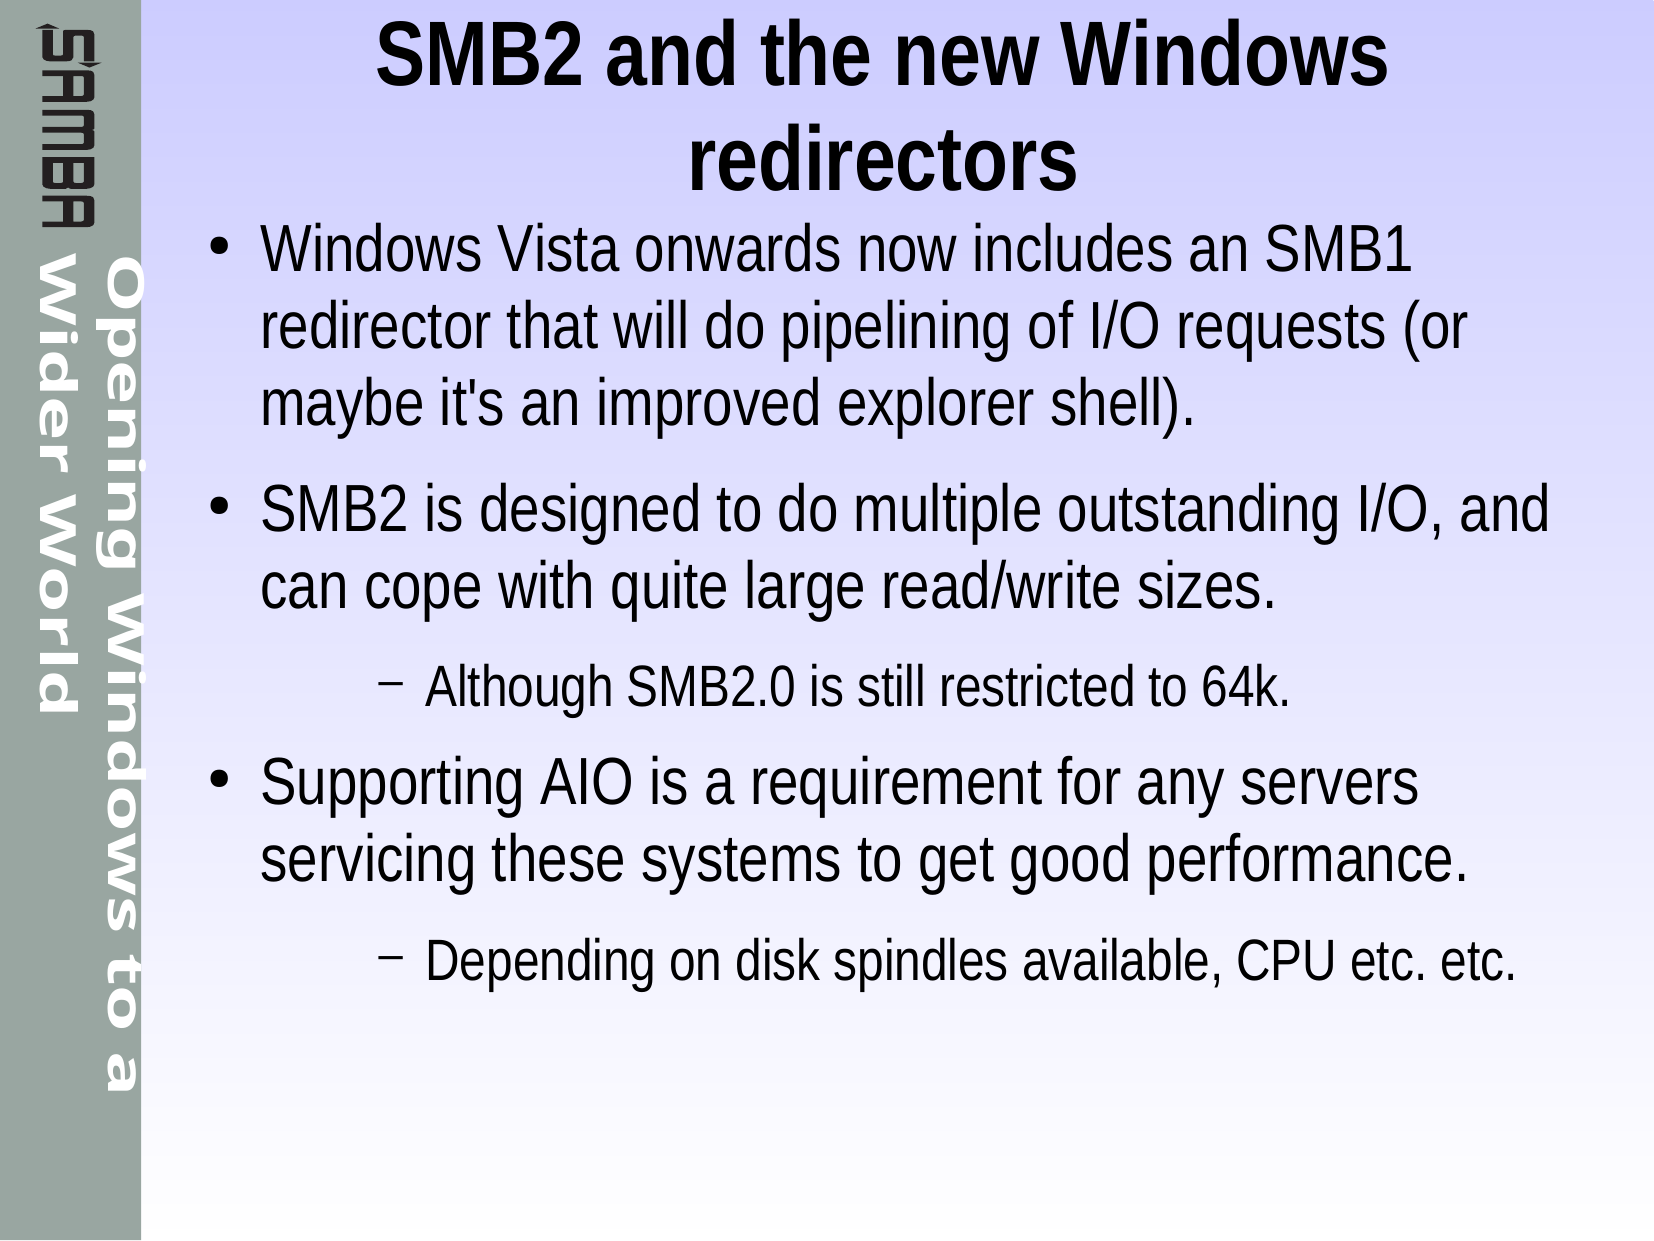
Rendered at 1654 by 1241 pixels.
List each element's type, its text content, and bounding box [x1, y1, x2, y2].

title SMB2 and the new Windows redirectors [177, 1, 1590, 209]
list Windows Vista onwards now includes an SMB1 redirector that will do pipelining of I/O requests (or maybe it's an improved explorer shell). SMB2 is designed to do multiple outstanding I/O, and can cope with quite large read/write sizes. Although SMB2.0 is still restricted to 64k. Supporting AIO is a requirement for any servers servicing these systems to get good performance. Depending on disk spindles available, CPU etc. etc. [189, 209, 1602, 1118]
